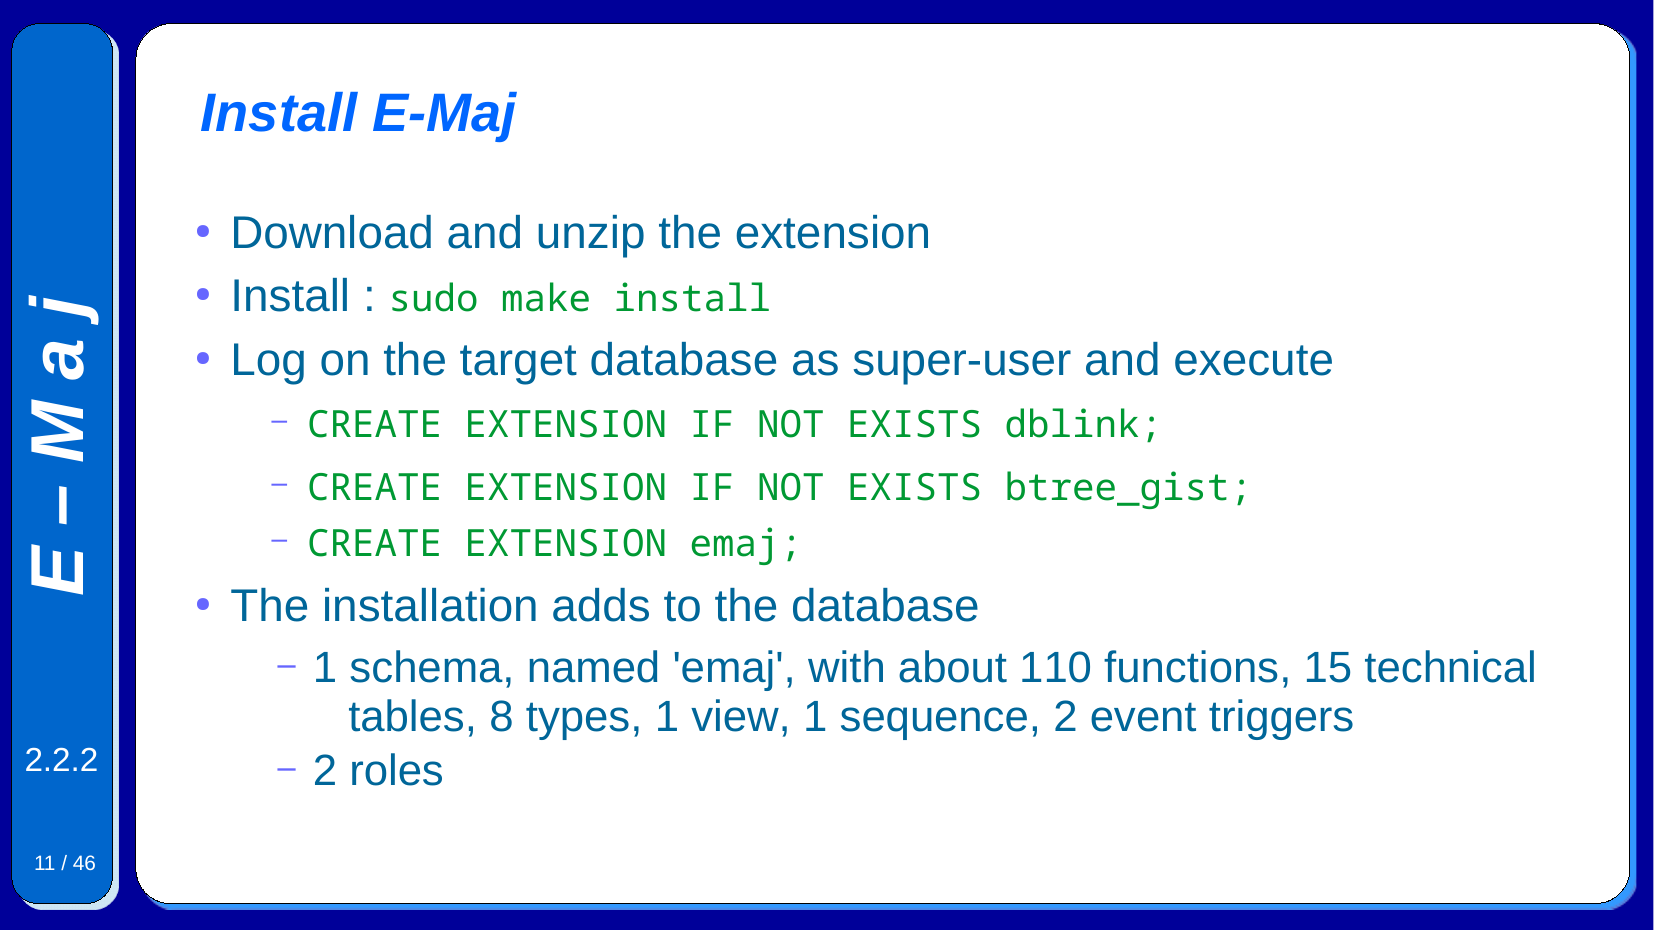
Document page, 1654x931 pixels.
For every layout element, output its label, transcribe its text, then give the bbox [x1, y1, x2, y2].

title Install E-Maj [200, 34, 1575, 191]
list Download and unzip the extension Install : sudo make install Log on the target database as super-user and execute CREATE EXTENSION IF NOT EXISTS dblink; CREATE EXTENSION IF NOT EXISTS btree_gist; CREATE EXTENSION emaj; The installation adds to the database 1 schema, named 'emaj', with about 110 functions, 15 technical tables, 8 types, 1 view, 1 sequence, 2 event triggers 2 roles [177, 206, 1587, 830]
